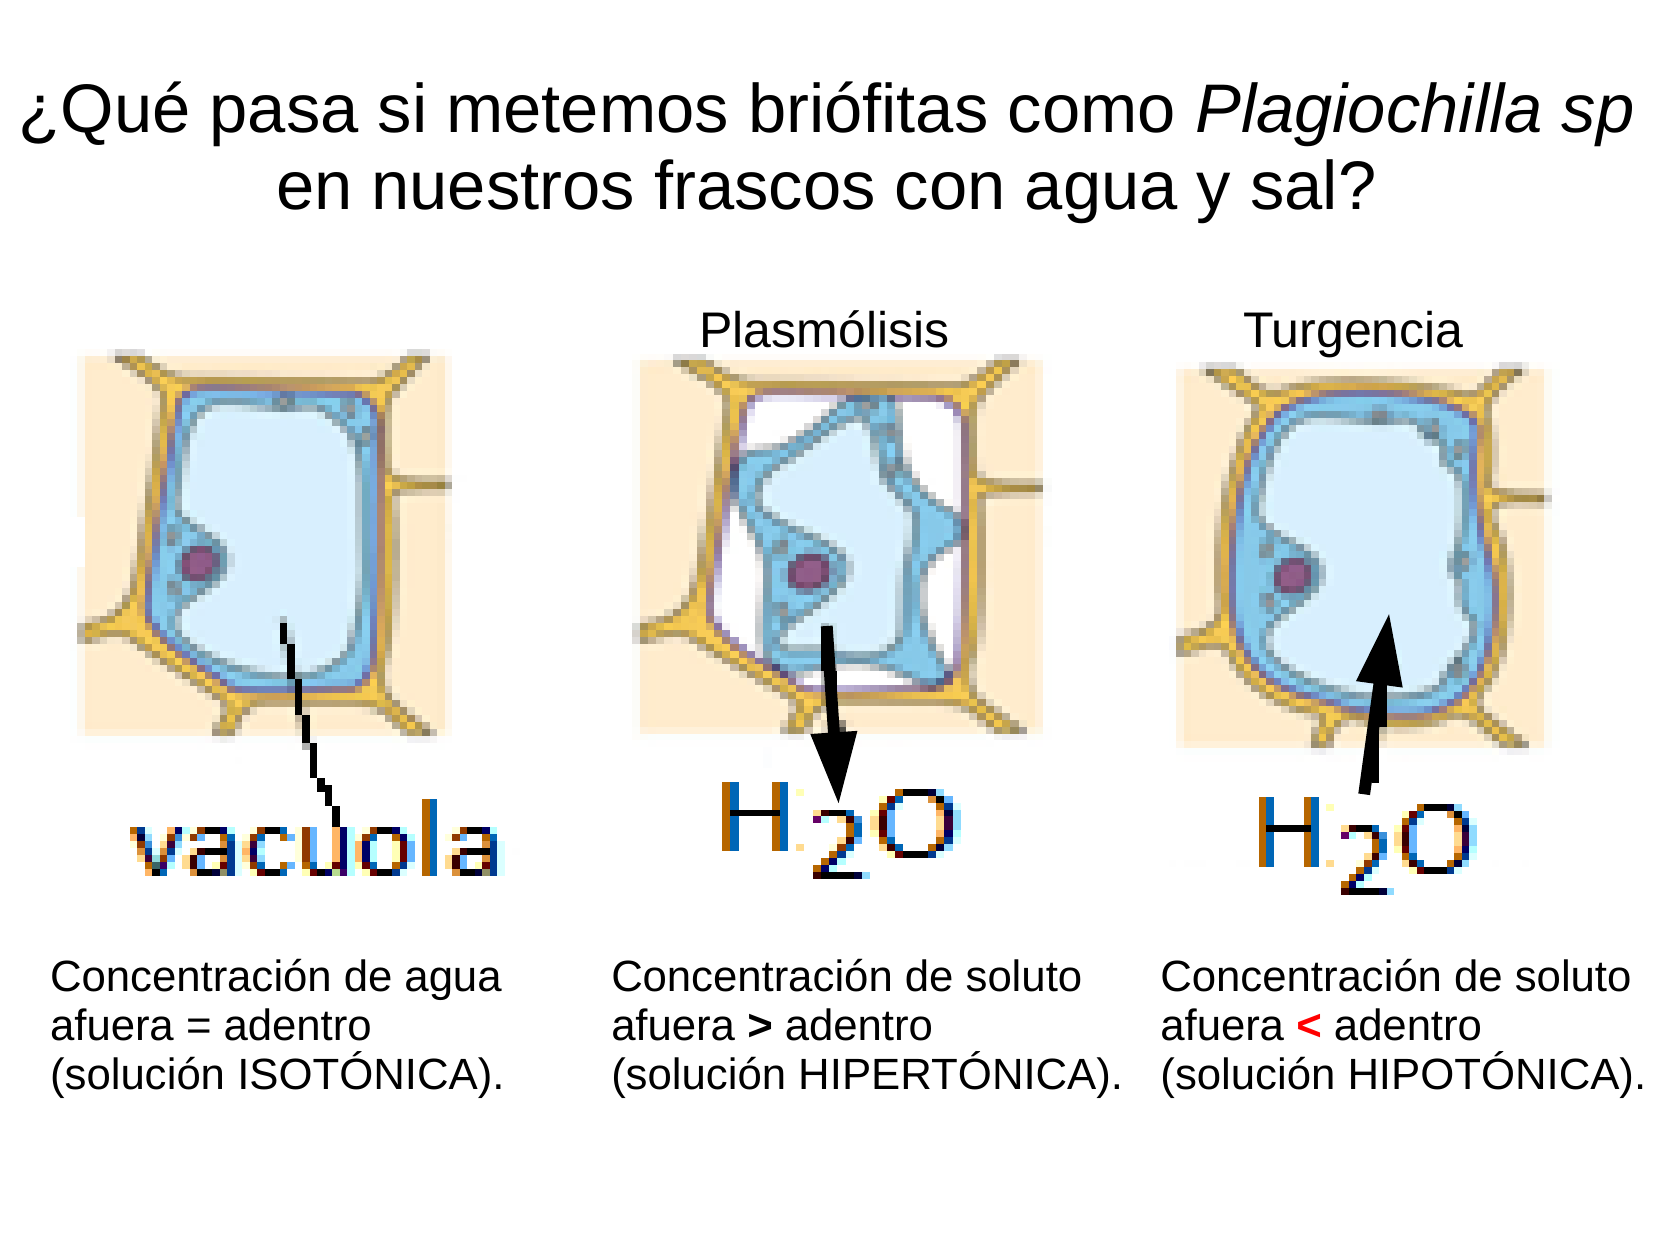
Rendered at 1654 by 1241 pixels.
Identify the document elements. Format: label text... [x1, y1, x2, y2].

text_box Concentración de agua afuera = adentro (solución ISOTÓNICA). [35, 944, 520, 1106]
picture [70, 342, 520, 898]
picture [632, 354, 1052, 886]
text_box Plasmólisis [685, 295, 965, 366]
text_box Turgencia [1228, 295, 1479, 366]
picture [1169, 362, 1560, 910]
title ¿Qué pasa si metemos briófitas como Plagiochilla sp en nuestros frascos con agua y sal? [11, 14, 1642, 280]
text_box Concentración de soluto afuera > adentro (solución HIPERTÓNICA). [596, 944, 1139, 1107]
text_box Concentración de soluto afuera < adentro (solución HIPOTÓNICA). [1145, 944, 1654, 1107]
